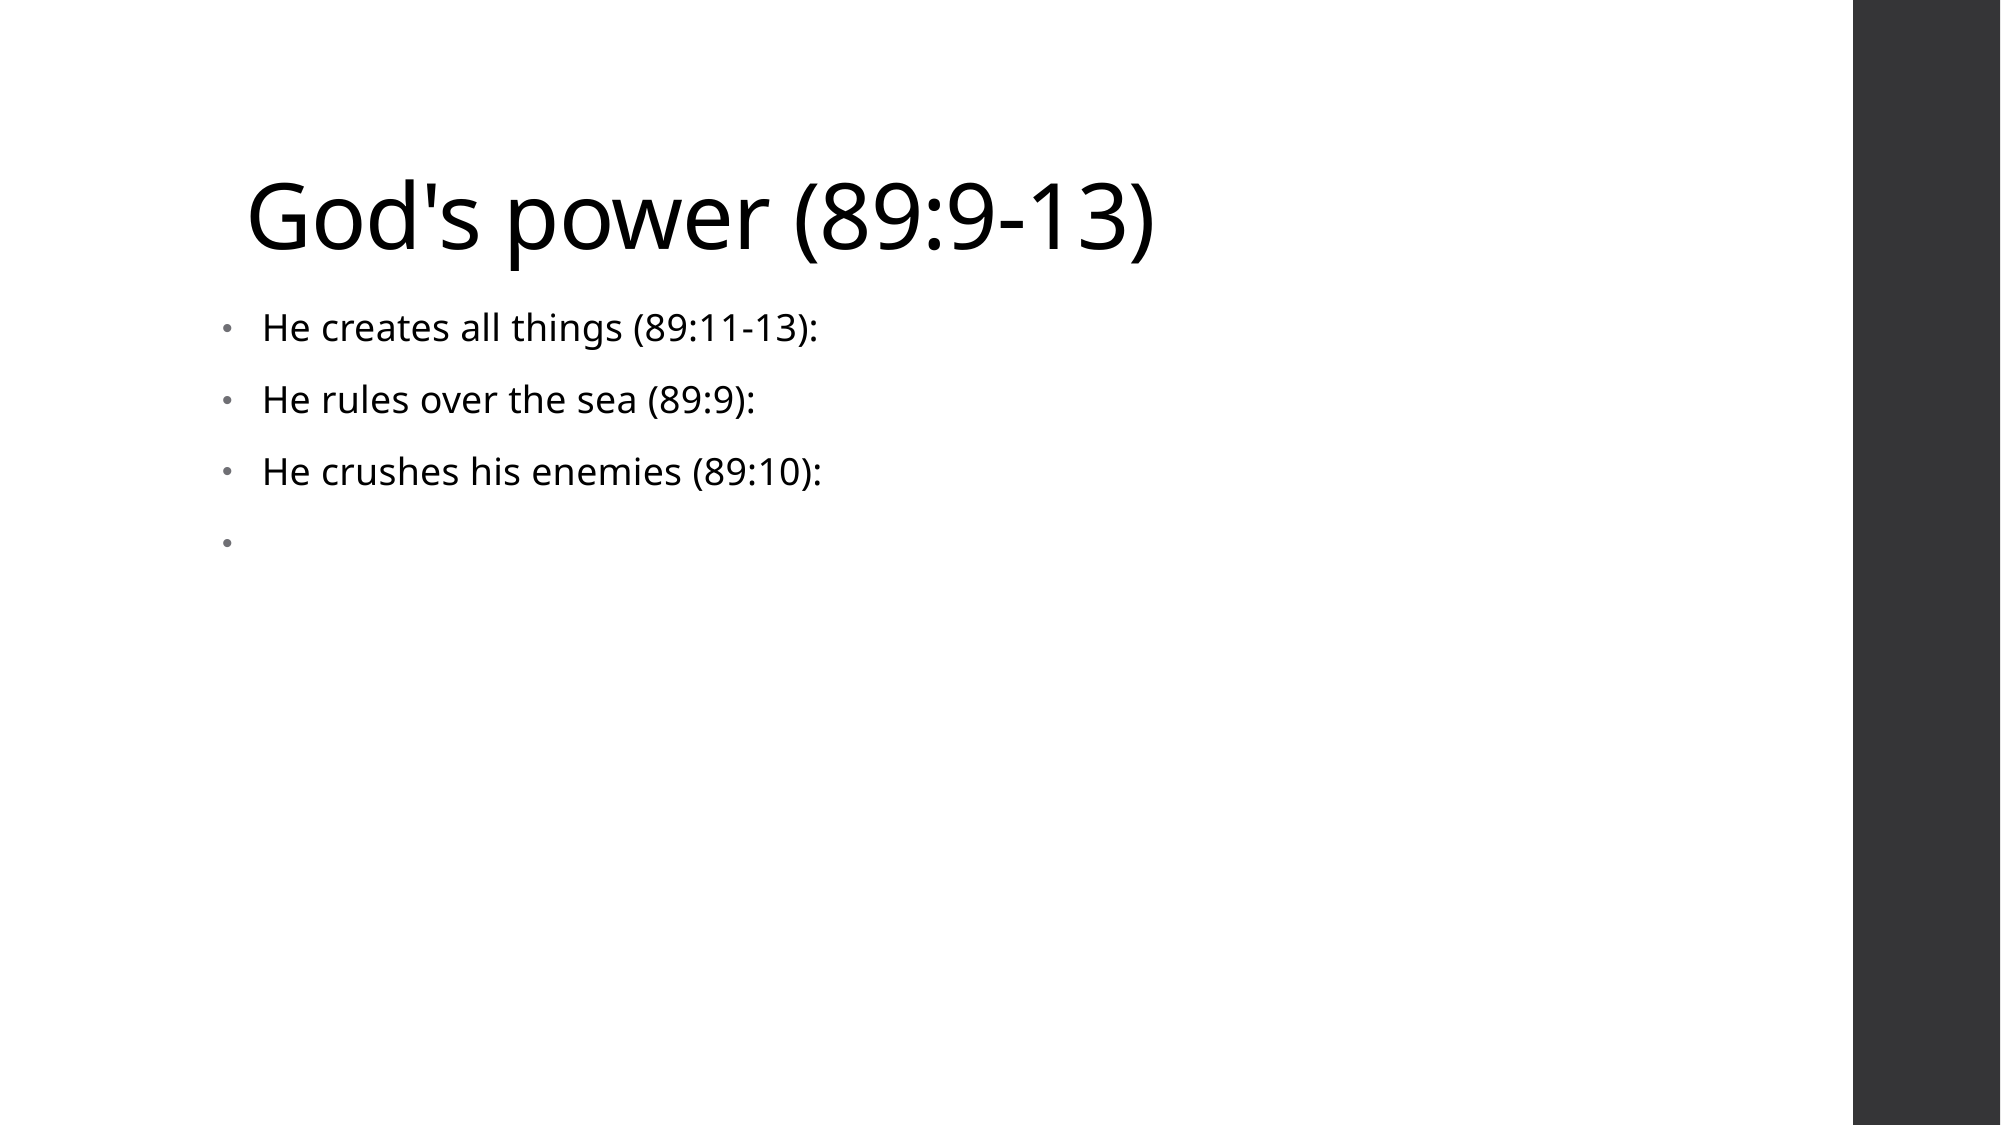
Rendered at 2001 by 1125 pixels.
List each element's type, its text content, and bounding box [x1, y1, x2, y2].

title God's power (89:9-13) [206, 60, 1797, 278]
list He creates all things (89:11-13): He rules over the sea (89:9): He crushes his enemies (89:10): [206, 299, 1617, 1014]
